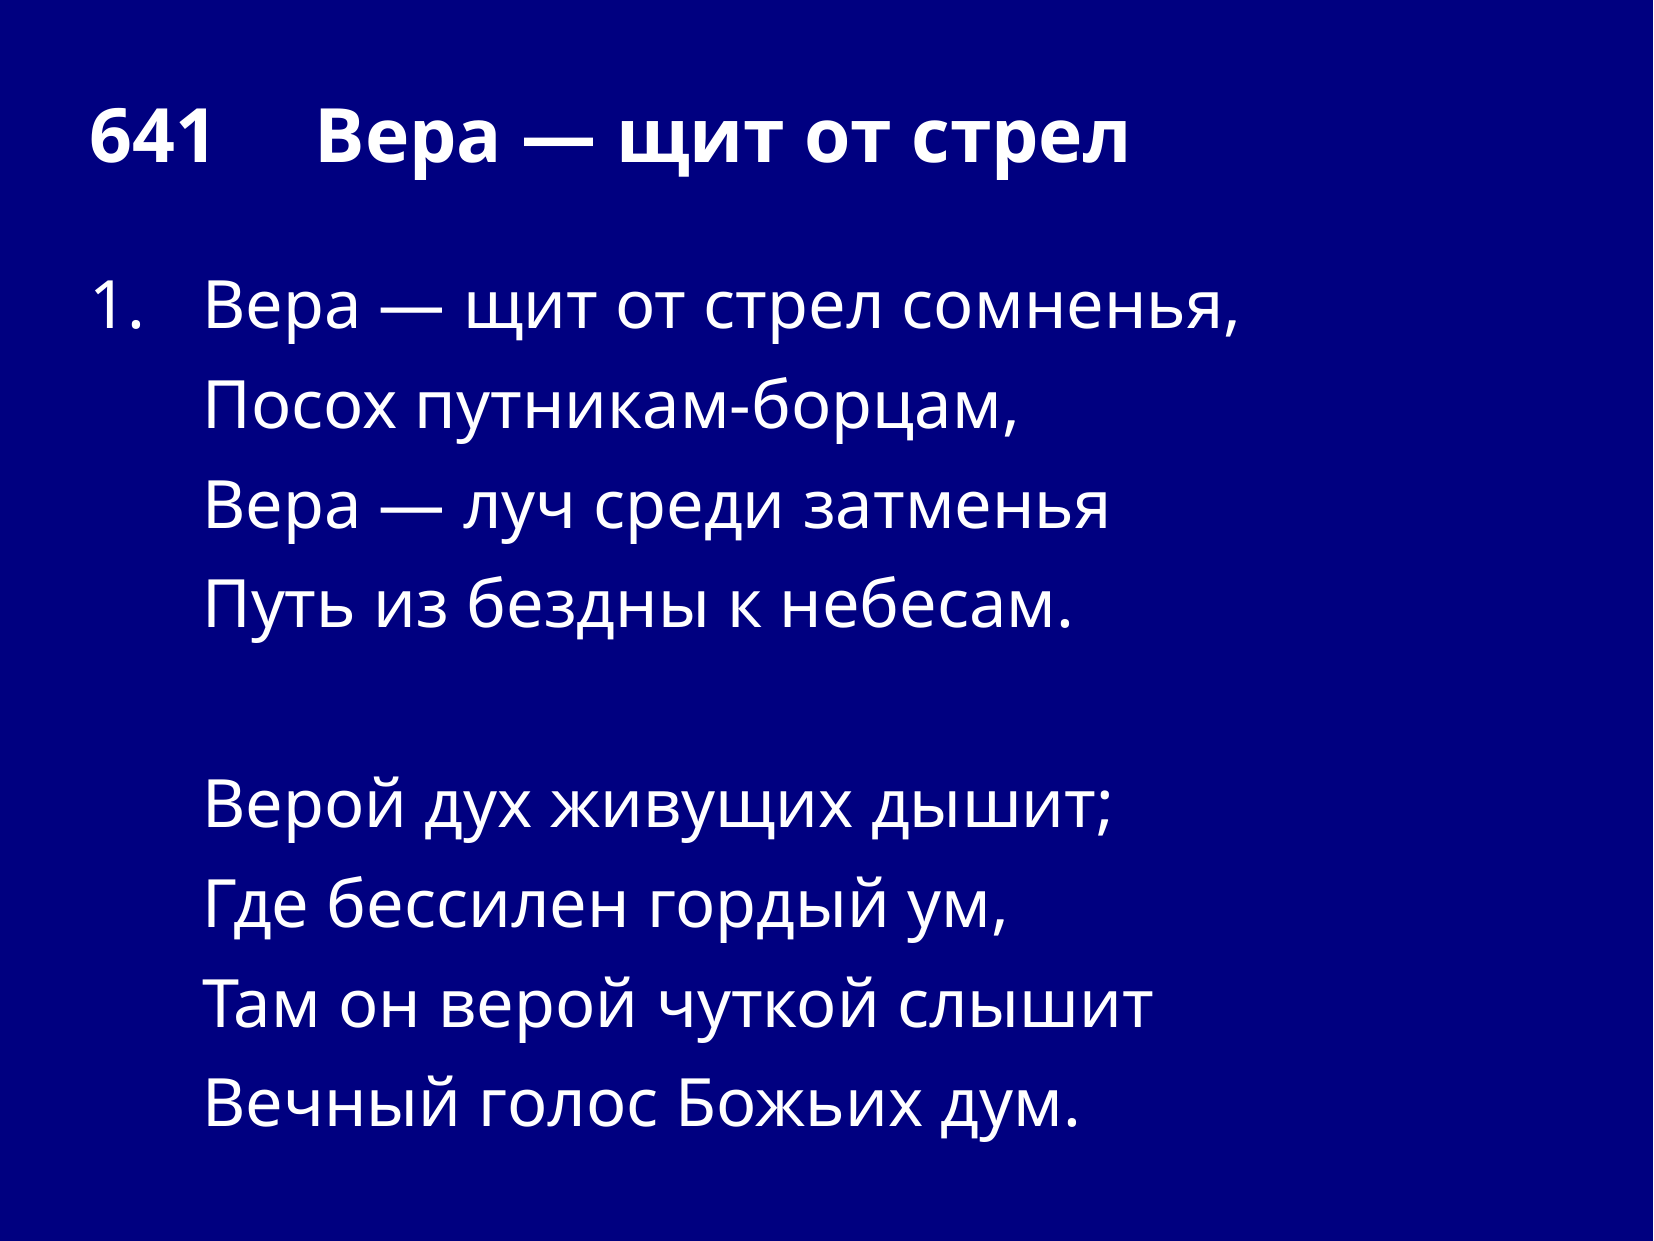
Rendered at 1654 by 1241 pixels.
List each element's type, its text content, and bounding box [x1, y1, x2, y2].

text_box 1. Вера — щит от стрел сомненья, Посох путникам-борцам, Вера — луч среди затменья Путь из бездны к небесам. Верой дух живущих дышит; Где бессилен гордый ум, Там он верой чуткой слышит Вечный голос Божьих дум. [75, 188, 1576, 1163]
text_box 641 Вера — щит от стрел [75, 75, 1576, 188]
